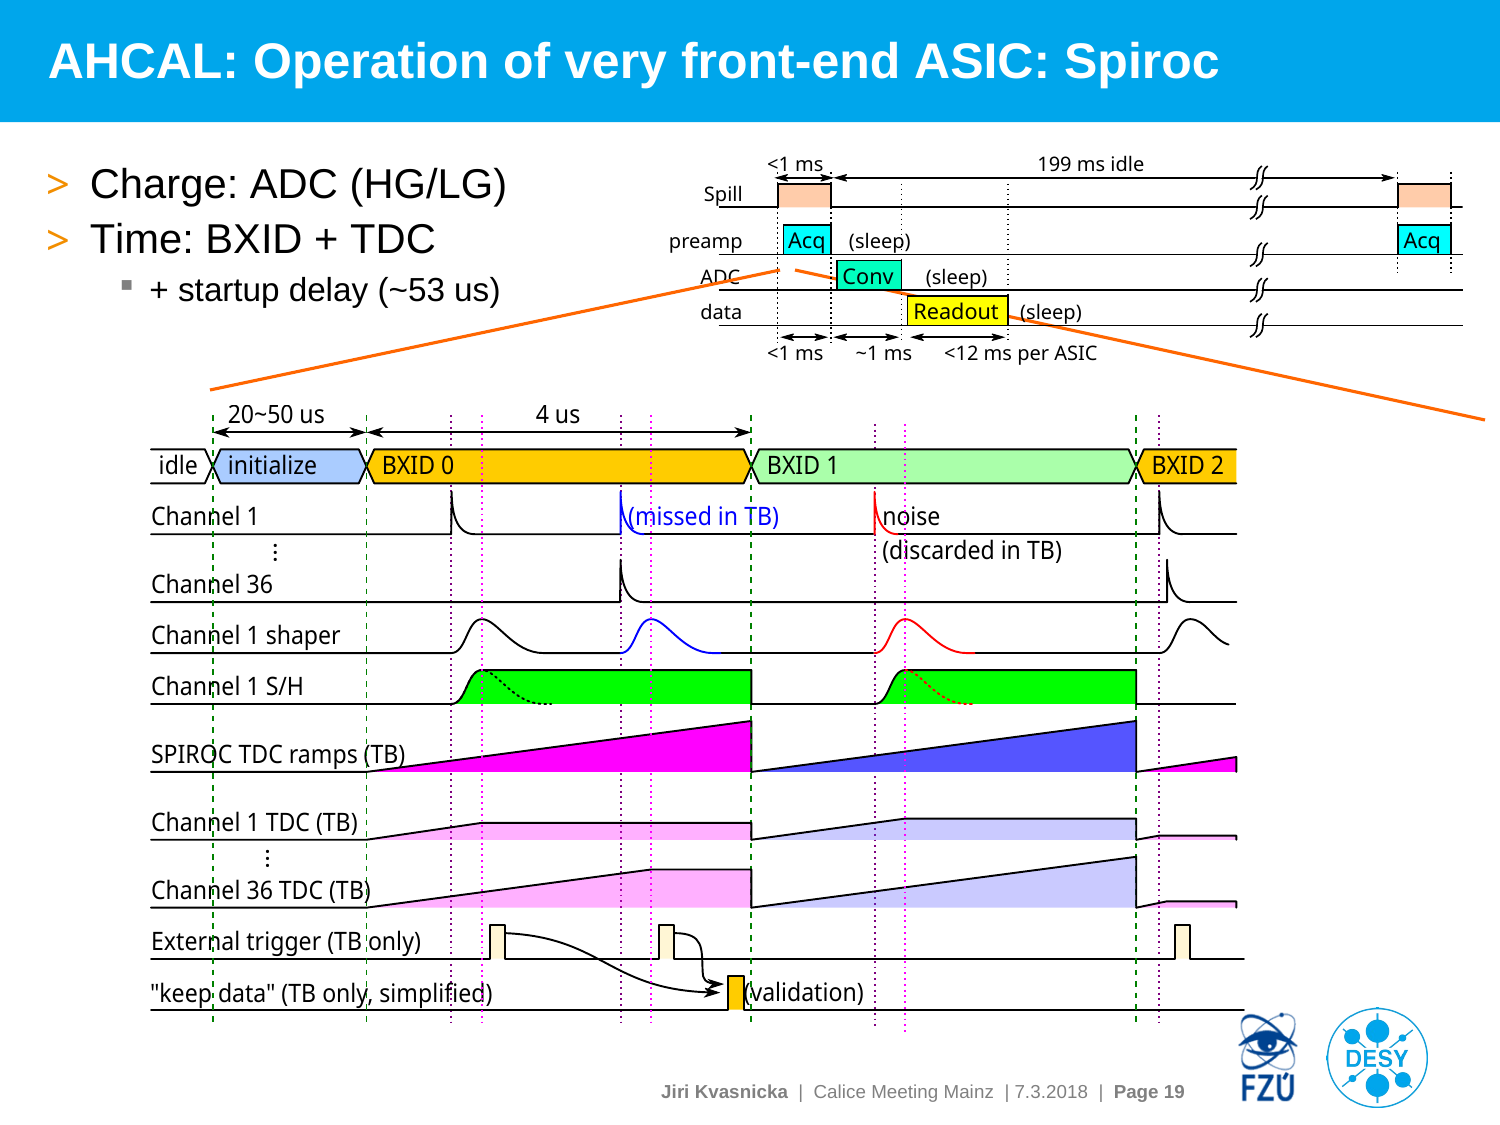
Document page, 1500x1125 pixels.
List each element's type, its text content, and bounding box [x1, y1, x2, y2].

title AHCAL: Operation of very front-end ASIC: Spiroc [47, 16, 1446, 107]
picture [150, 404, 1321, 1110]
list Charge: ADC (HG/LG) Time: BXID + TDC + startup delay (~53 us) [46, 160, 1444, 813]
picture [1326, 1007, 1428, 1108]
picture [660, 149, 1482, 397]
